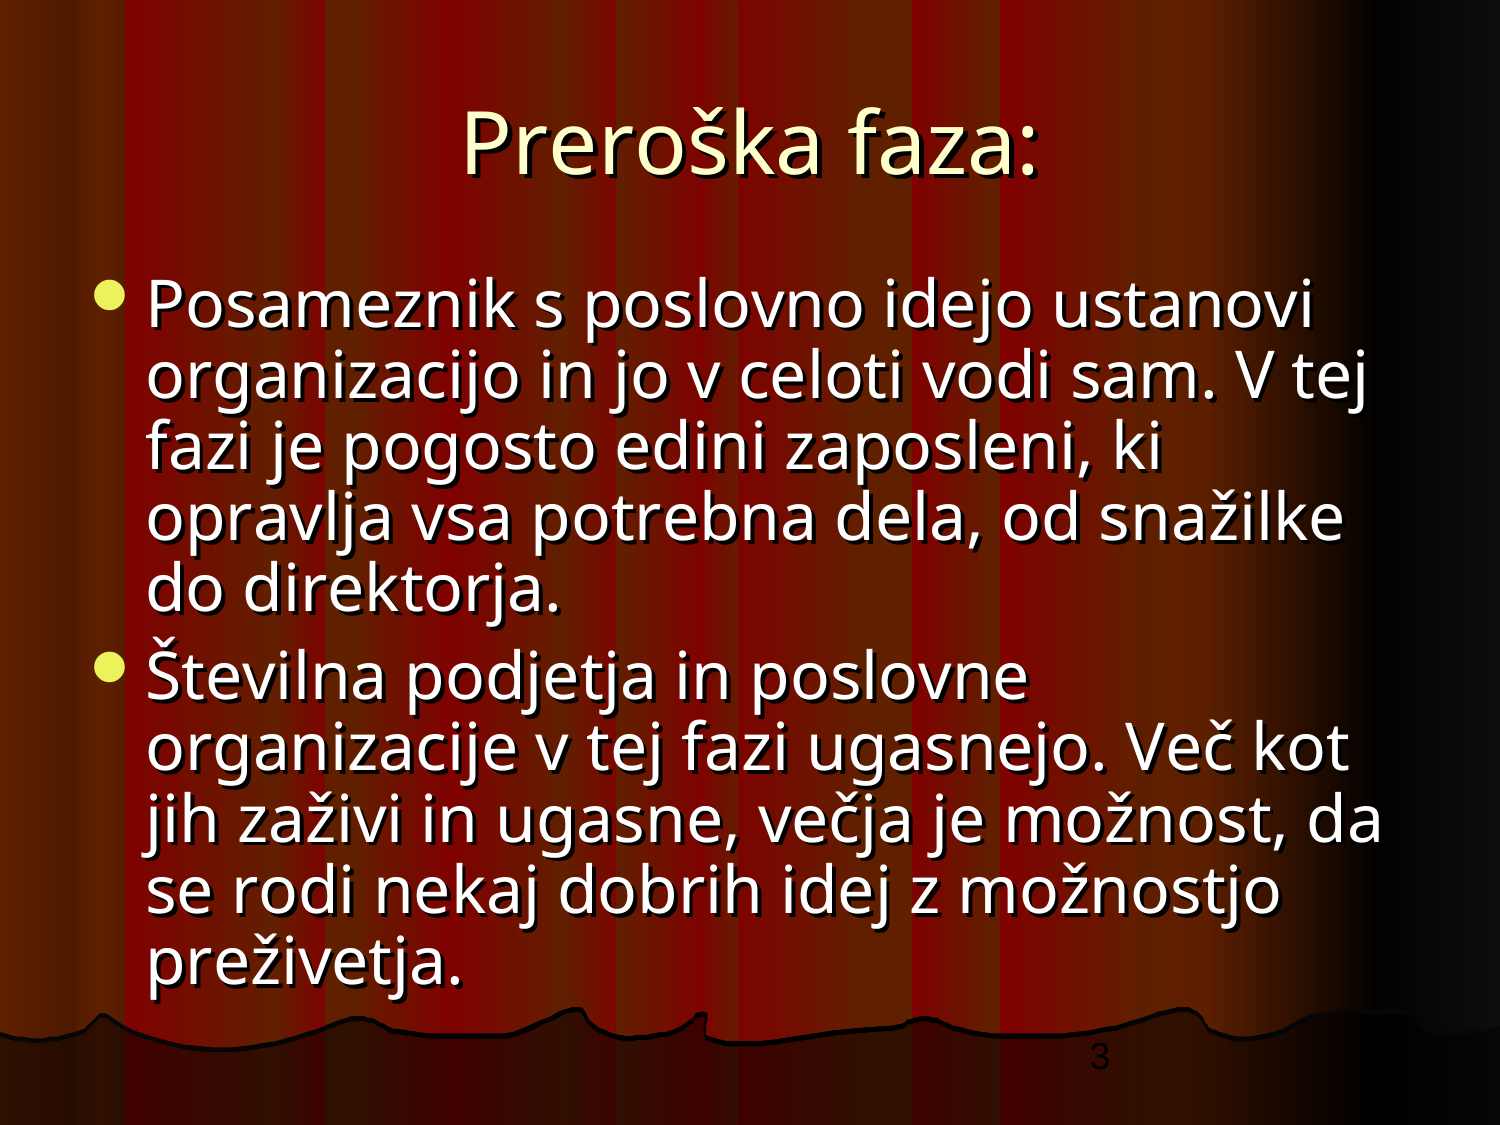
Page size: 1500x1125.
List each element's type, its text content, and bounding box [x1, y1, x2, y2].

list Posameznik s poslovno idejo ustanovi organizacijo in jo v celoti vodi sam. V tej fazi je pogosto edini zaposleni, ki opravlja vsa potrebna dela, od snažilke do direktorja. Številna podjetja in poslovne organizacije v tej fazi ugasnejo. Več kot jih zaživi in ugasne, večja je možnost, da se rodi nekaj dobrih idej z možnostjo preživetja. [75, 262, 1426, 1006]
title Preroška faza: [75, 45, 1426, 233]
